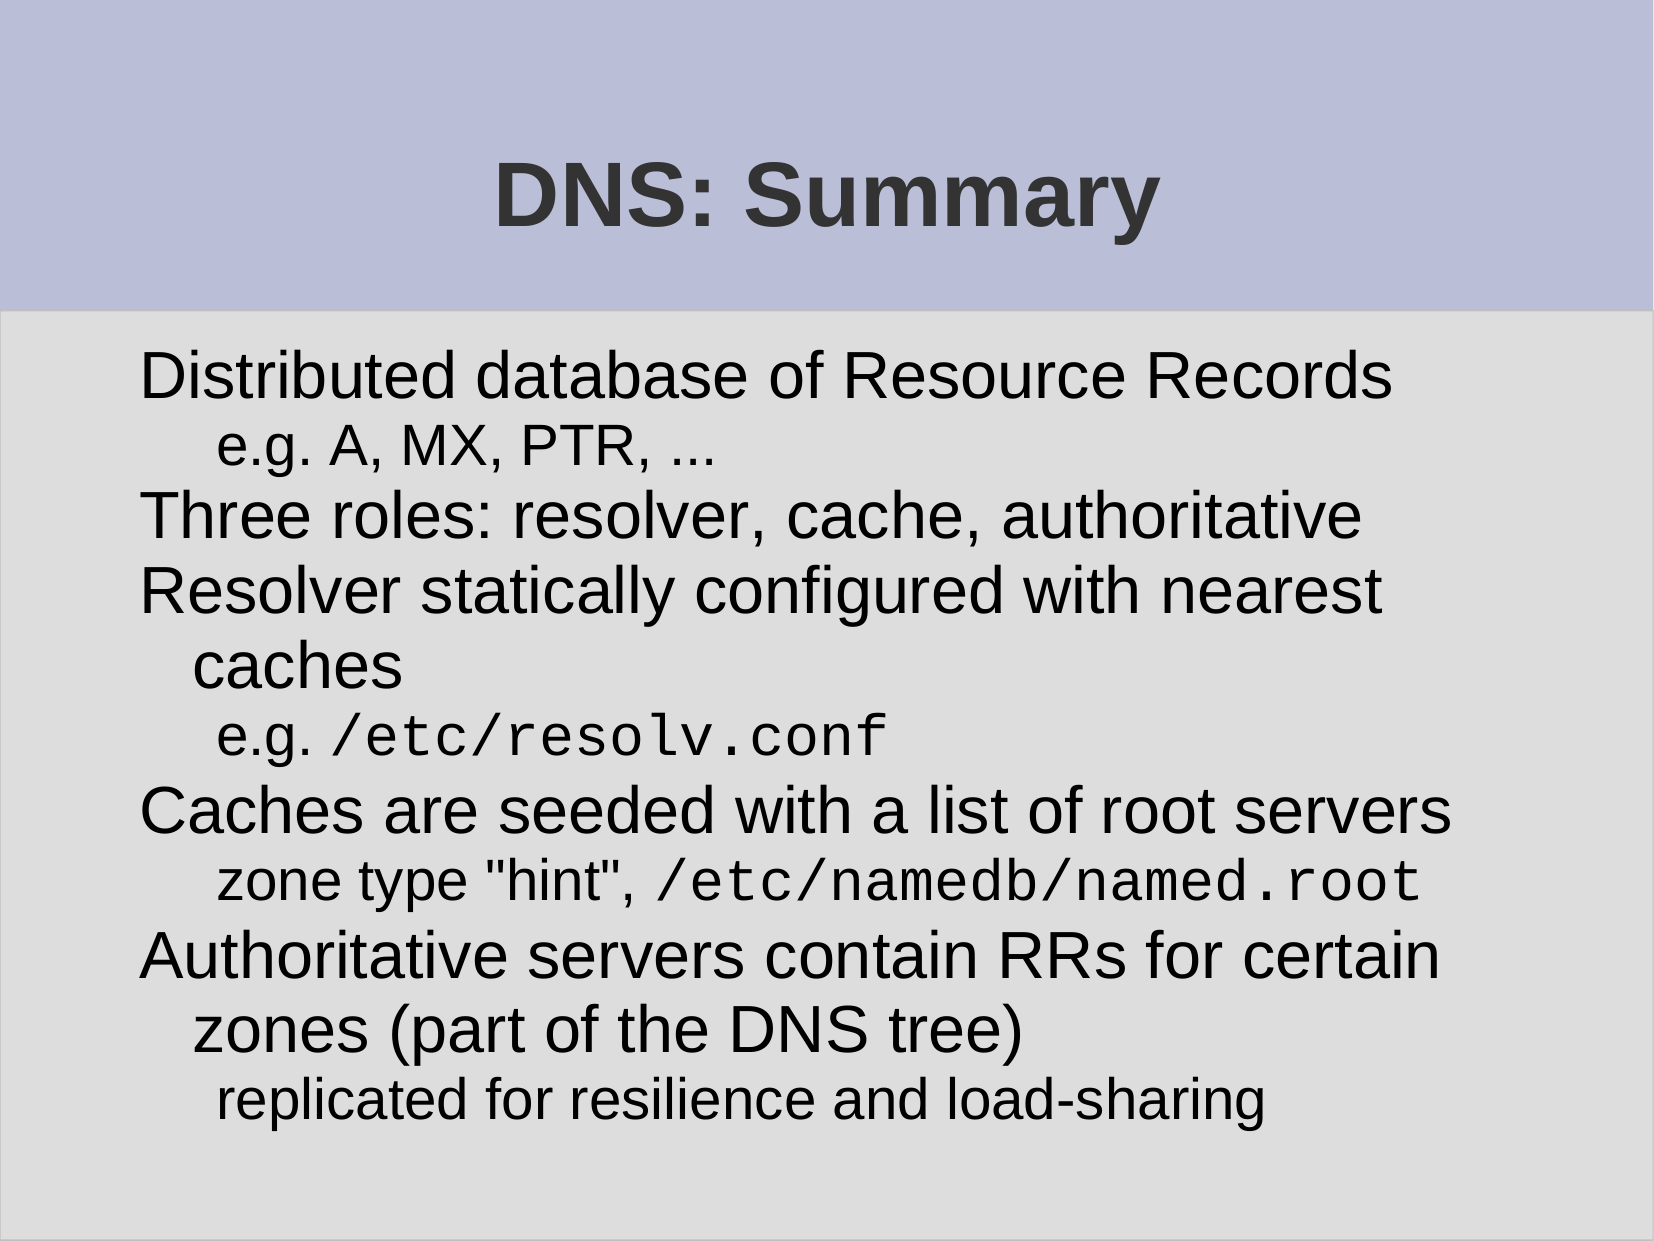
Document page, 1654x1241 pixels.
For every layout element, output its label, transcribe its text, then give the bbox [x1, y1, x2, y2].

list Distributed database of Resource Records e.g. A, MX, PTR, ... Three roles: resolver, cache, authoritative Resolver statically configured with nearest caches e.g. /etc/resolv.conf Caches are seeded with a list of root servers zone type "hint", /etc/namedb/named.root Authoritative servers contain RRs for certain zones (part of the DNS tree) replicated for resilience and load-sharing [121, 333, 1561, 1208]
title DNS: Summary [121, 91, 1534, 299]
